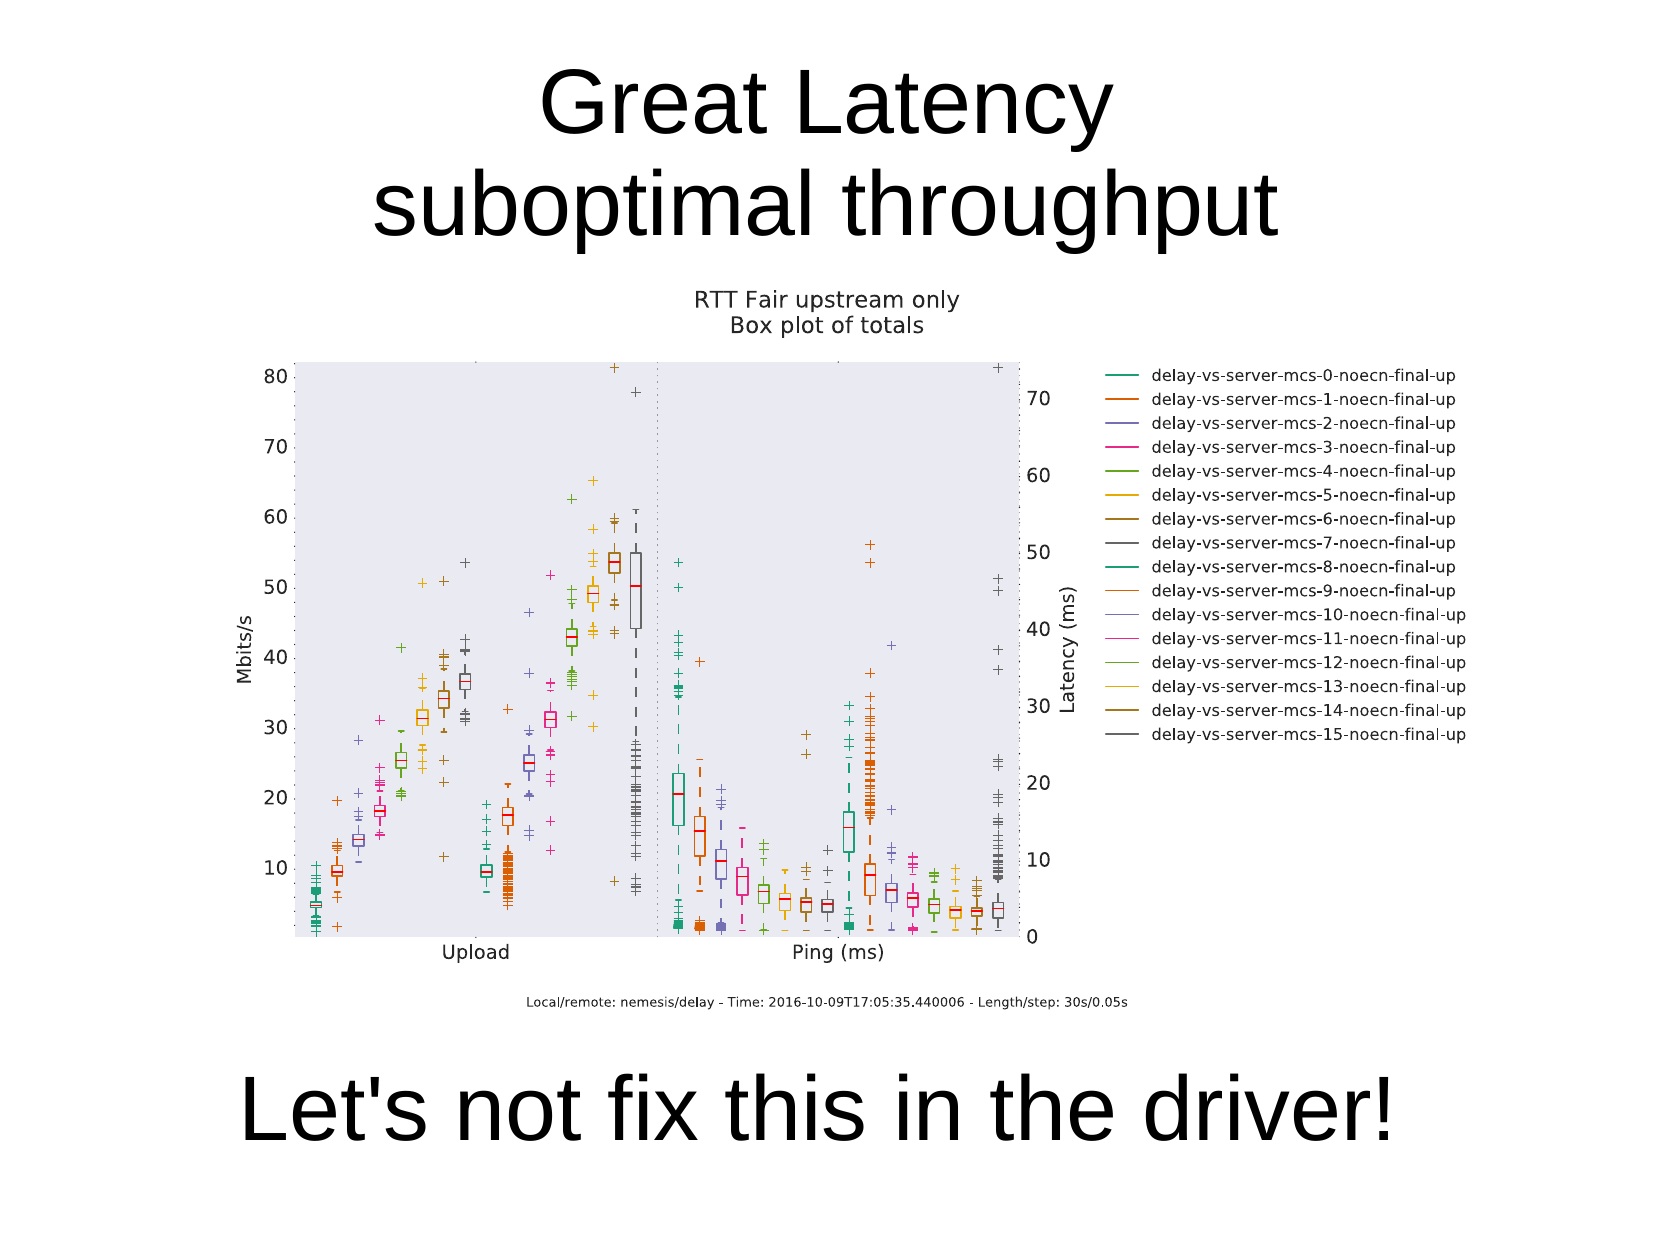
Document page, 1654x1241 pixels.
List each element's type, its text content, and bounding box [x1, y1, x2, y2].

title Let's not fix this in the driver! [75, 1005, 1564, 1213]
picture [117, 290, 1537, 1005]
title Great Latency suboptimal throughput [82, 49, 1571, 257]
